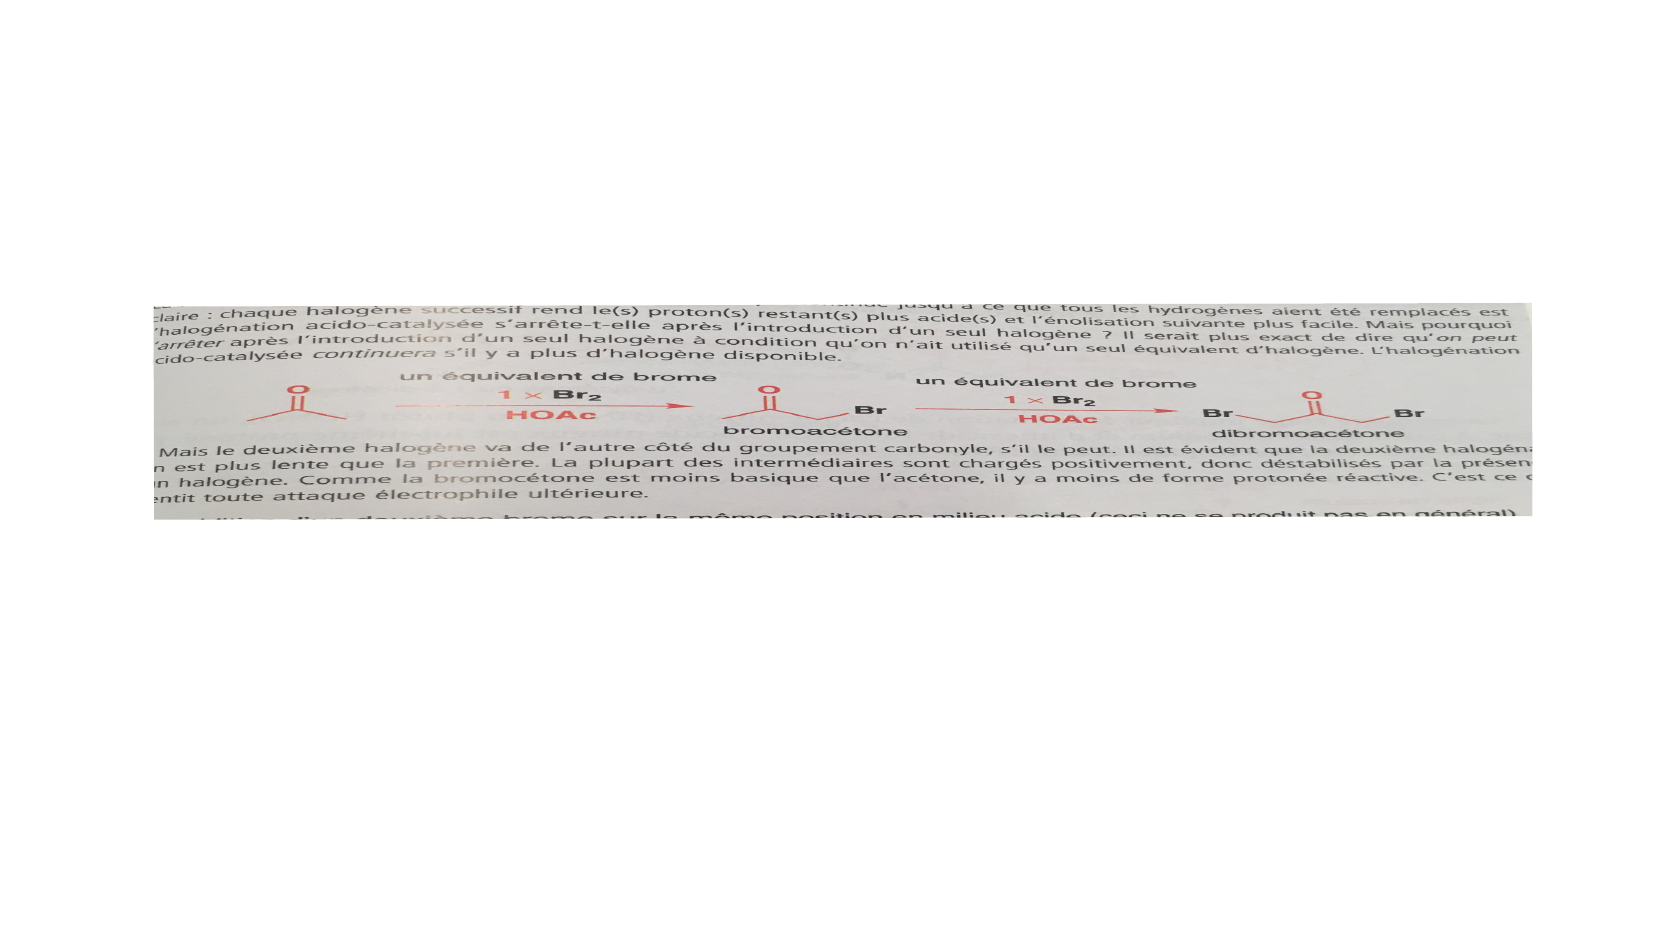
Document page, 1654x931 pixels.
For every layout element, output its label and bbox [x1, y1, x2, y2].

picture [153, 302, 1533, 520]
